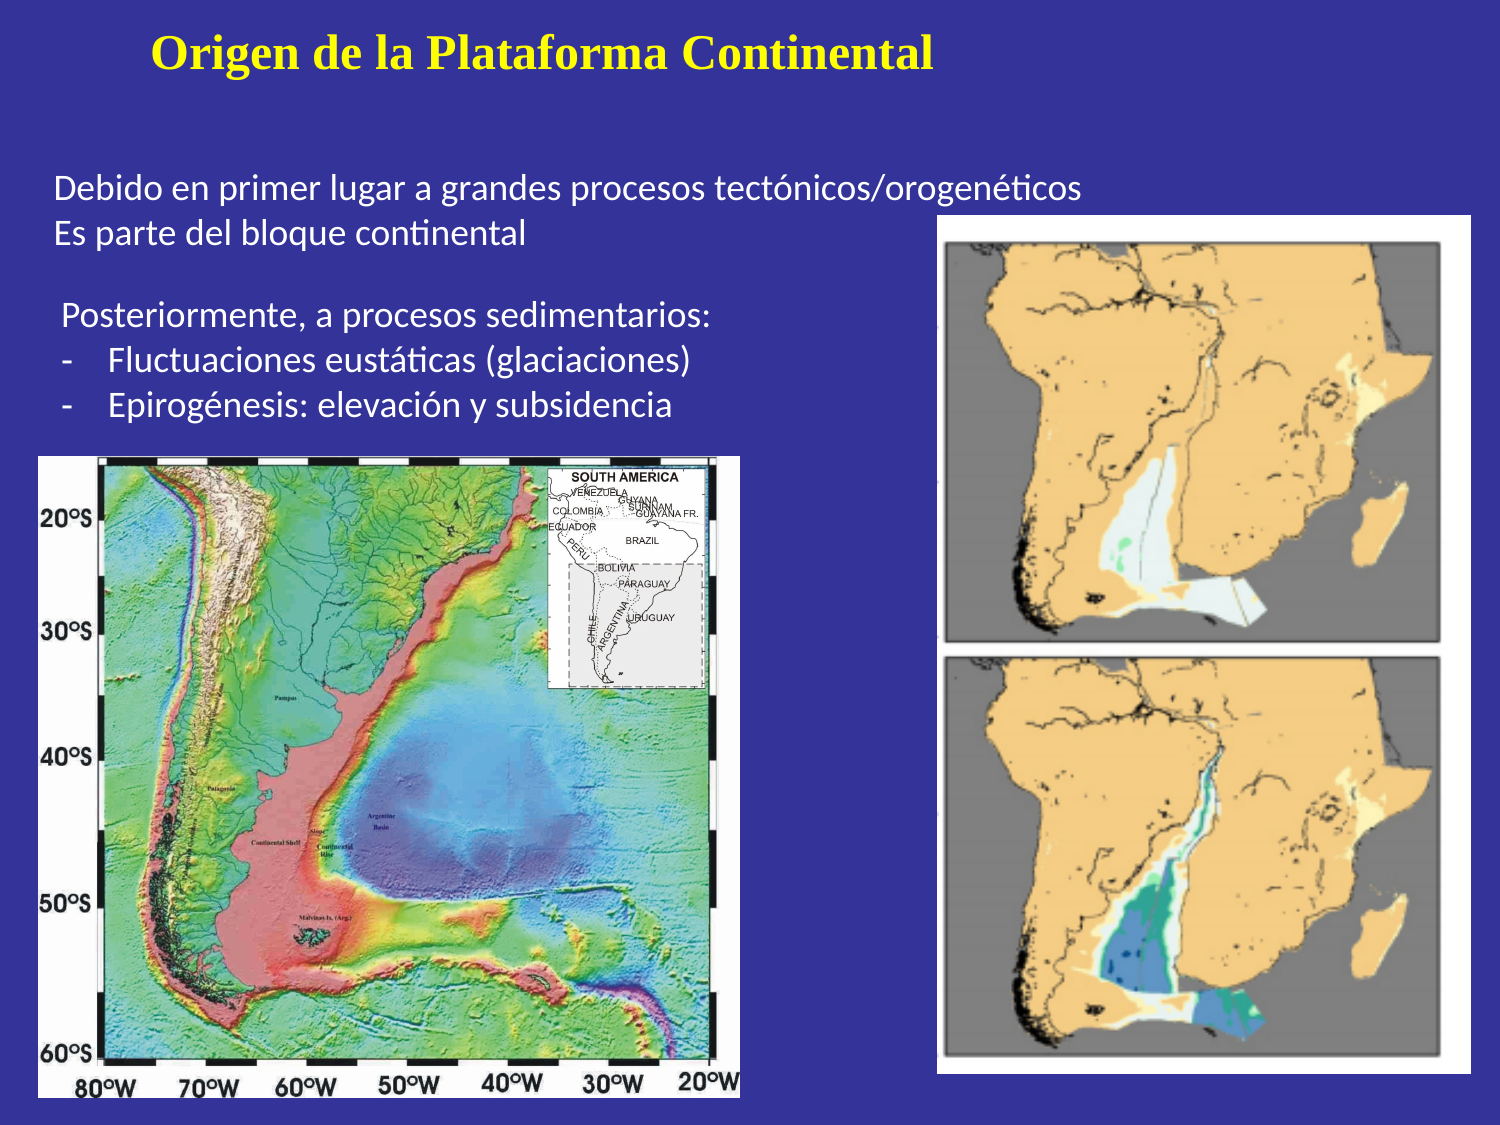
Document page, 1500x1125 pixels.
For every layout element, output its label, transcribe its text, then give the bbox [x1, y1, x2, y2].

picture [937, 215, 1471, 1074]
text_box Debido en primer lugar a grandes procesos tectónicos/orogenéticos Es parte del bloque continental [38, 154, 1101, 261]
picture [38, 456, 740, 1098]
text_box Origen de la Plataforma Continental [135, 11, 956, 88]
text_box Posteriormente, a procesos sedimentarios: Fluctuaciones eustáticas (glaciaciones) Epirogénesis: elevación y subsidencia [46, 282, 810, 435]
